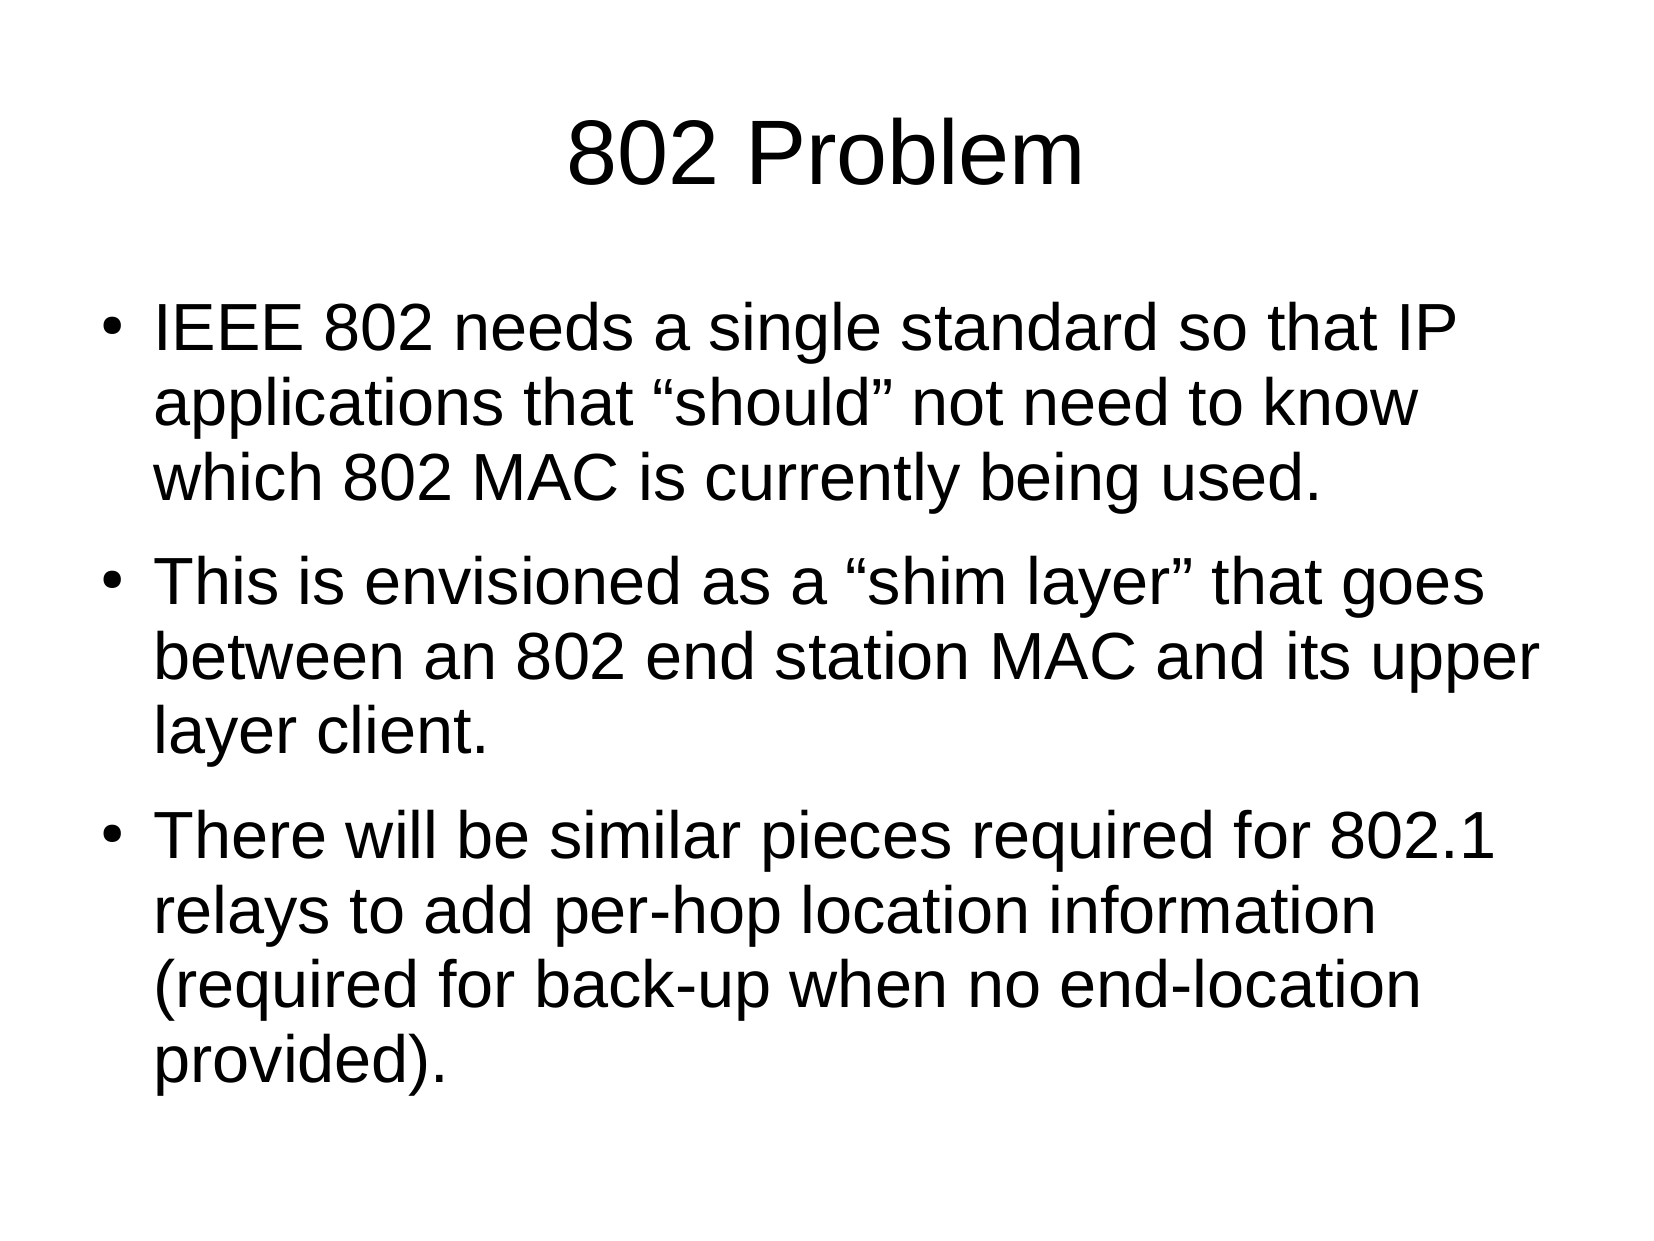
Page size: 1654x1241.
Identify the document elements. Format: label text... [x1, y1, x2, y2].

title 802 Problem [82, 56, 1571, 250]
list IEEE 802 needs a single standard so that IP applications that “should” not need to know which 802 MAC is currently being used. This is envisioned as a “shim layer” that goes between an 802 end station MAC and its upper layer client. There will be similar pieces required for 802.1 relays to add per-hop location information (required for back-up when no end-location provided). [82, 290, 1571, 1095]
